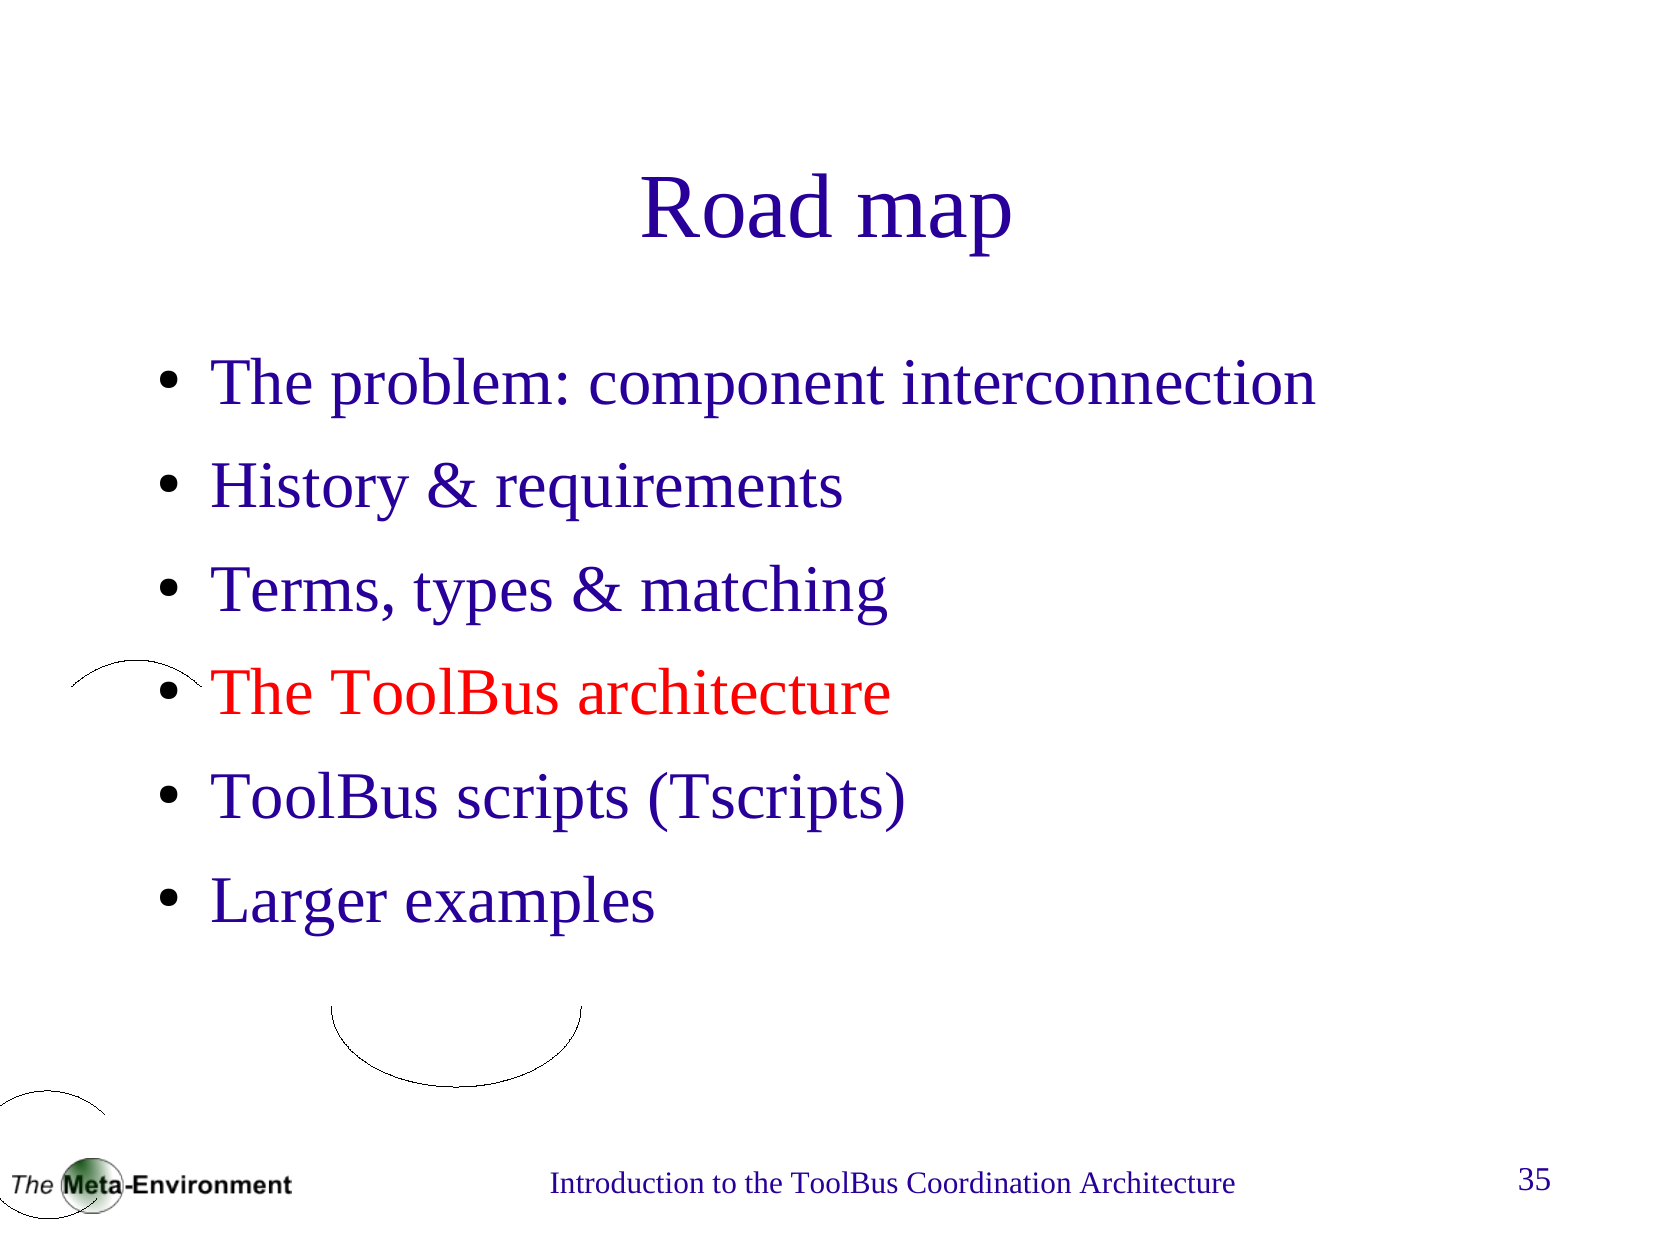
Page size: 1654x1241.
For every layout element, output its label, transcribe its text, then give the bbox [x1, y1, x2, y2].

picture [12, 1158, 292, 1214]
title Road map [121, 102, 1534, 311]
list The problem: component interconnection History & requirements Terms, types & matching The ToolBus architecture ToolBus scripts (Tscripts) Larger examples [121, 344, 1534, 1127]
